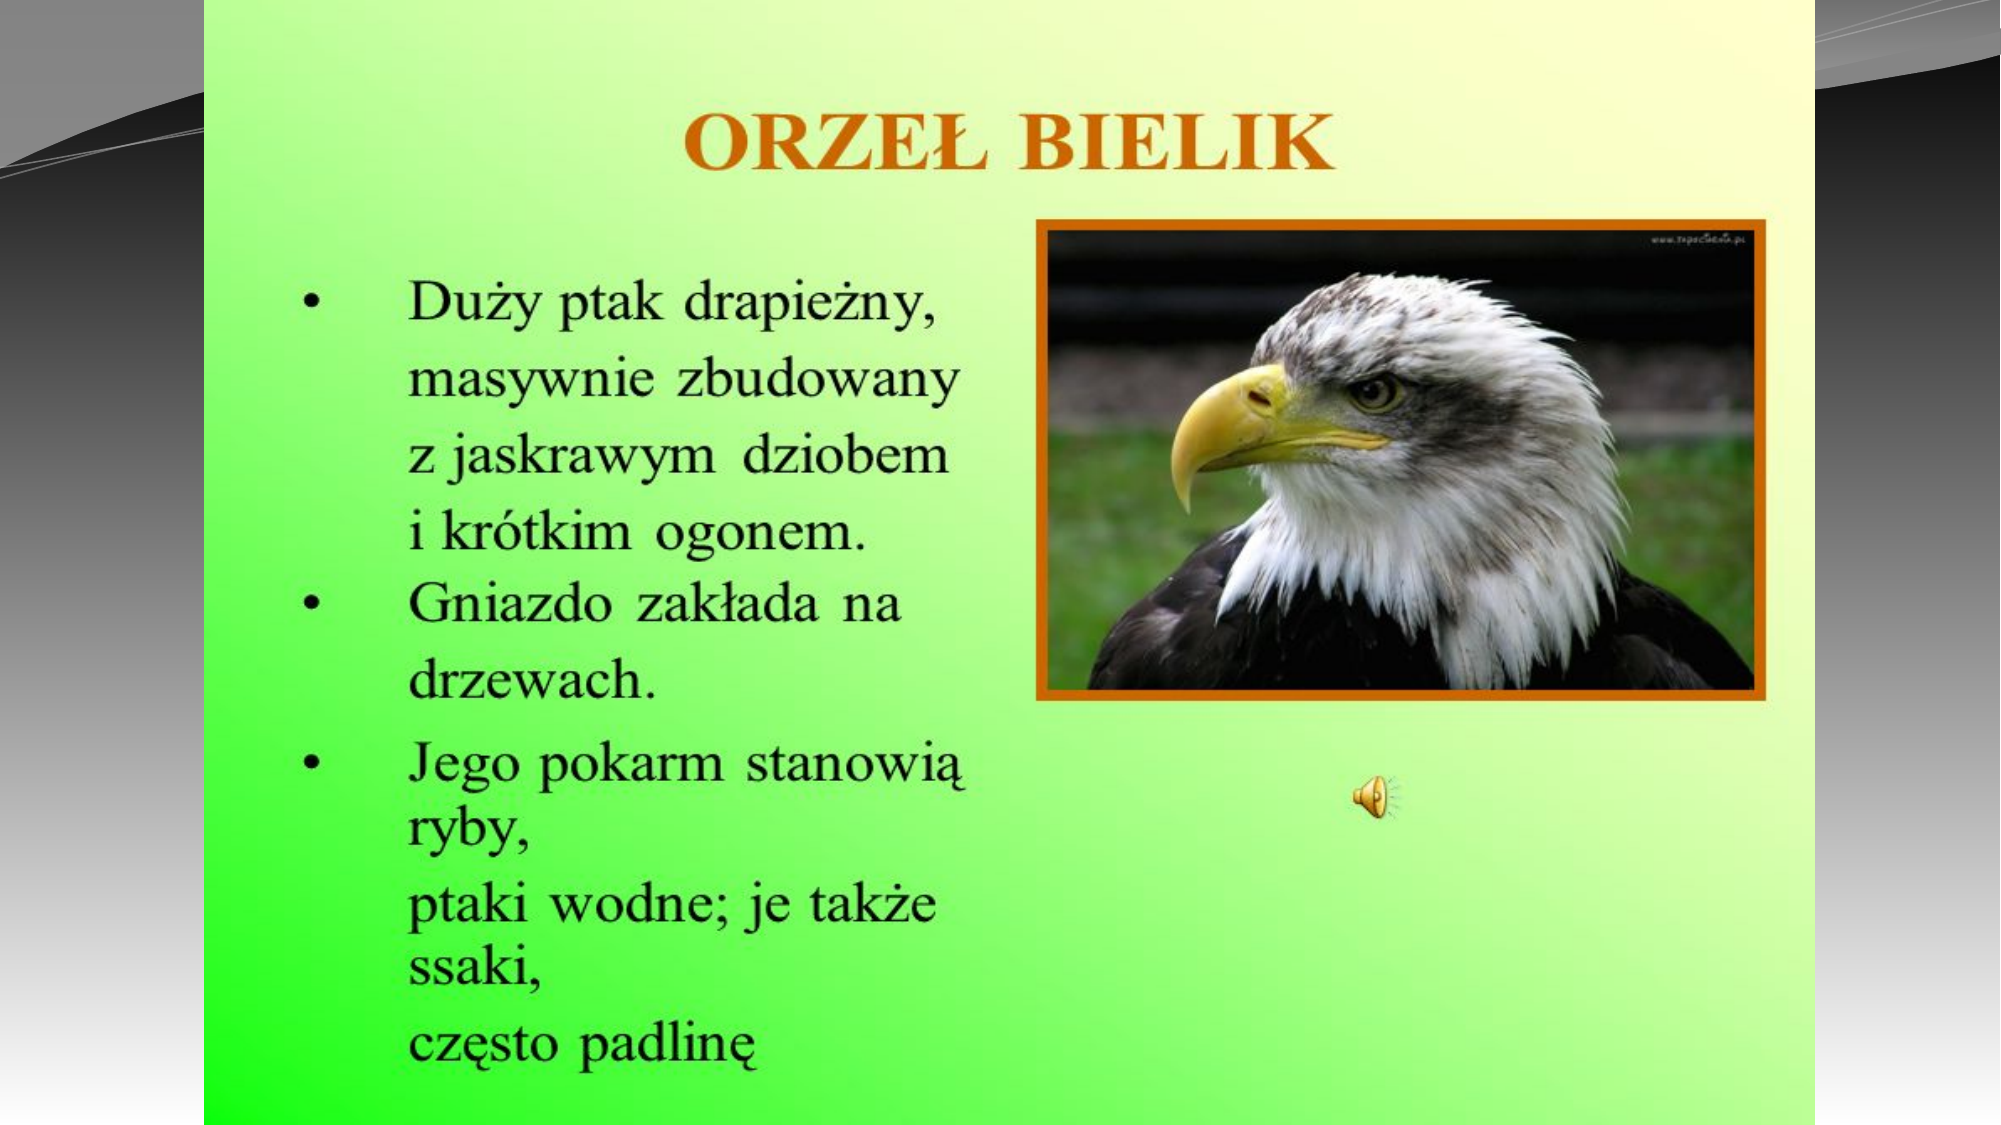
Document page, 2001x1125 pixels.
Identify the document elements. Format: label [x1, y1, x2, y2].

picture [204, 0, 1815, 1125]
